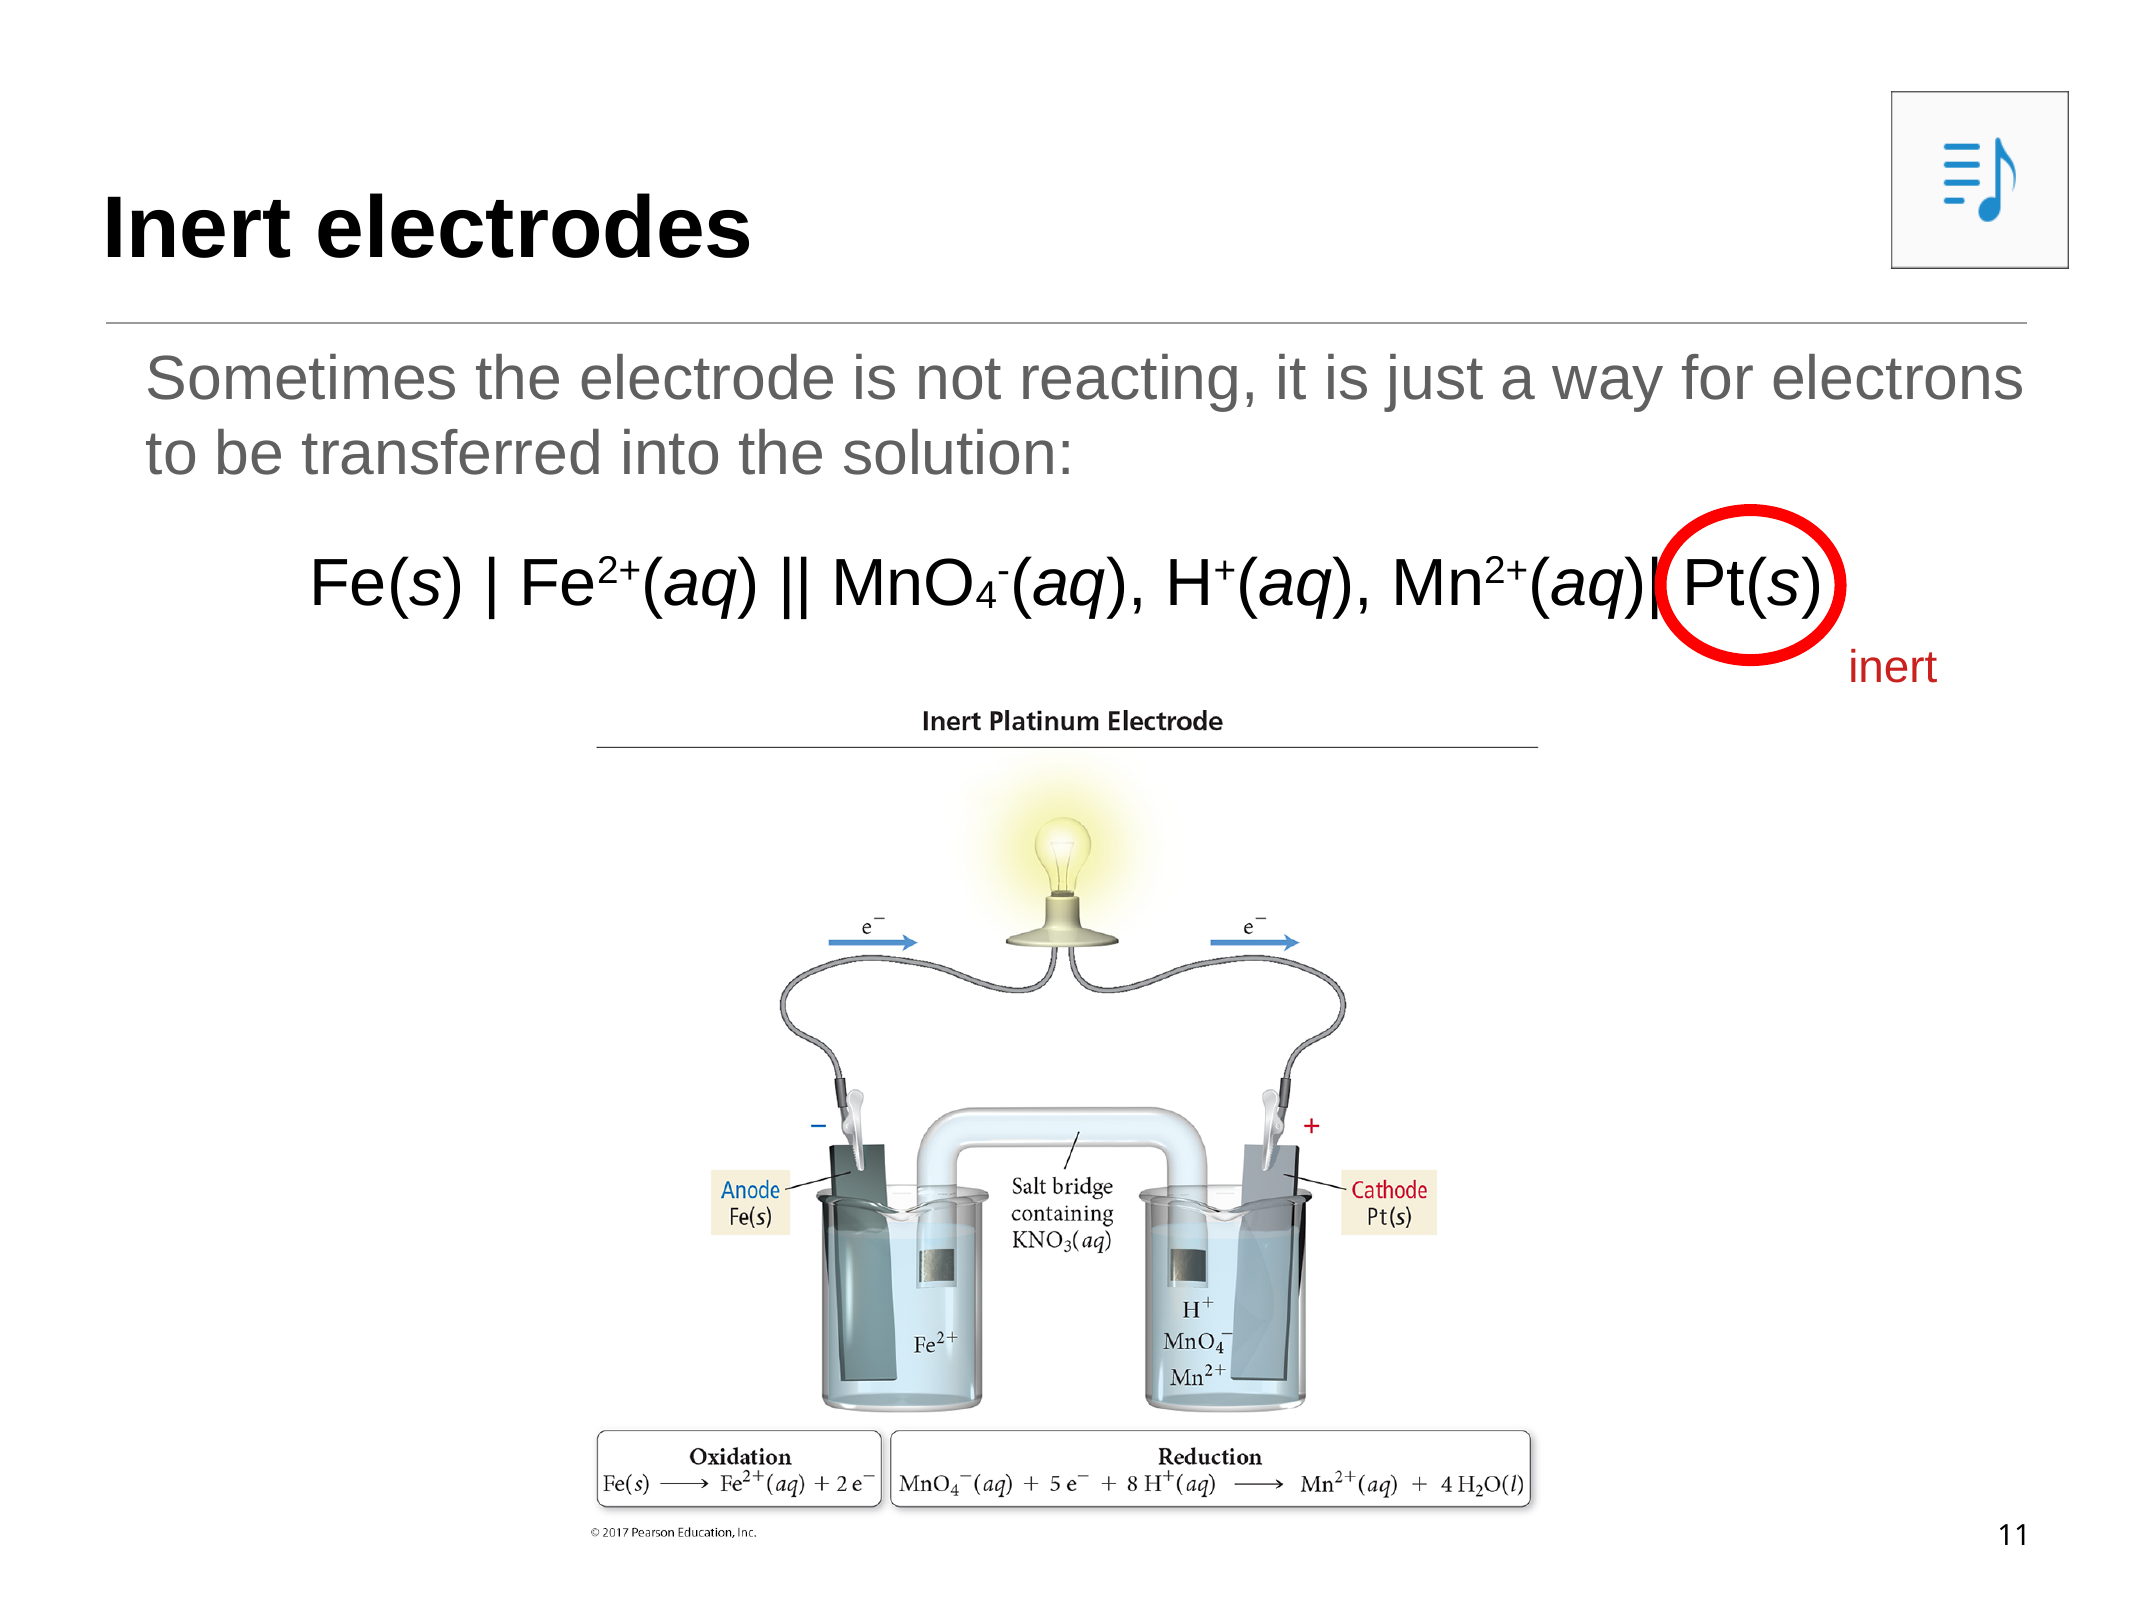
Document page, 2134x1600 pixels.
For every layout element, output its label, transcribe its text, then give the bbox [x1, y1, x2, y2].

text_box Fe(s) | Fe2+(aq) || MnO4-(aq), H+(aq), Mn2+(aq)| Pt(s) [1667, 530, 1832, 627]
picture [582, 701, 1551, 1544]
text_box inert [1833, 629, 1970, 699]
text_box Fe(s) | Fe2+(aq) || MnO4-(aq), H+(aq), Mn2+(aq)| Pt(s) [301, 530, 1679, 627]
text_box [1890, 90, 2071, 271]
title Inert electrodes [93, 54, 2040, 284]
list Sometimes the electrode is not reacting, it is just a way for electrons to be transferred into the solution: [93, 328, 2040, 516]
